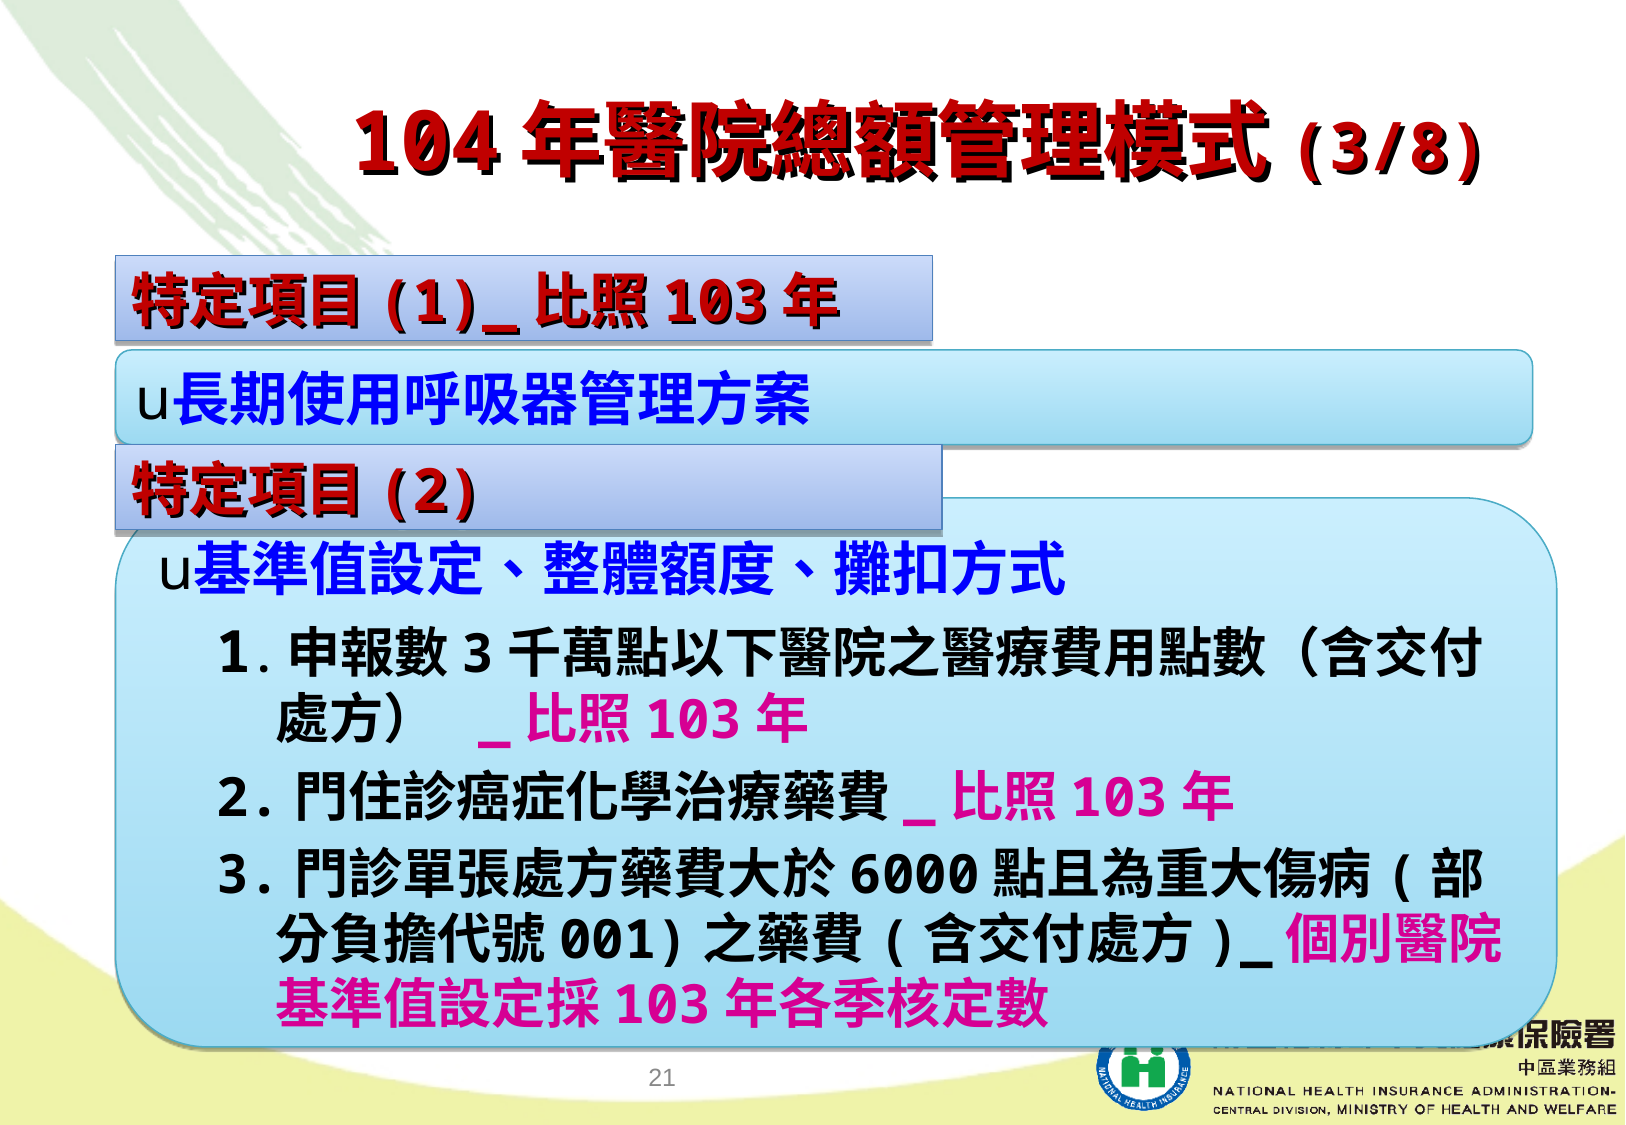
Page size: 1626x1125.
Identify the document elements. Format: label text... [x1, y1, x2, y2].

text_box 104年醫院總額管理模式(3/8) [304, 66, 1535, 209]
text_box 特定項目(2) [116, 445, 942, 530]
text_box 特定項目(1)_比照103年 [116, 255, 933, 341]
text_box [633, 1047, 1013, 1107]
text_box 長期使用呼吸器管理方案 [115, 349, 1533, 445]
text_box 基準值設定、整體額度、攤扣方式 1.申報數3千萬點以下醫院之醫療費用點數（含交付處方） _比照103年 2.門住診癌症化學治療藥費_比照103年 3.門診單張處方藥費大於6000點且為重大傷病(部分負擔代號001)之藥費(含交付處方)_個別醫院基準值設定採103年各季核定數 [115, 497, 1557, 1047]
